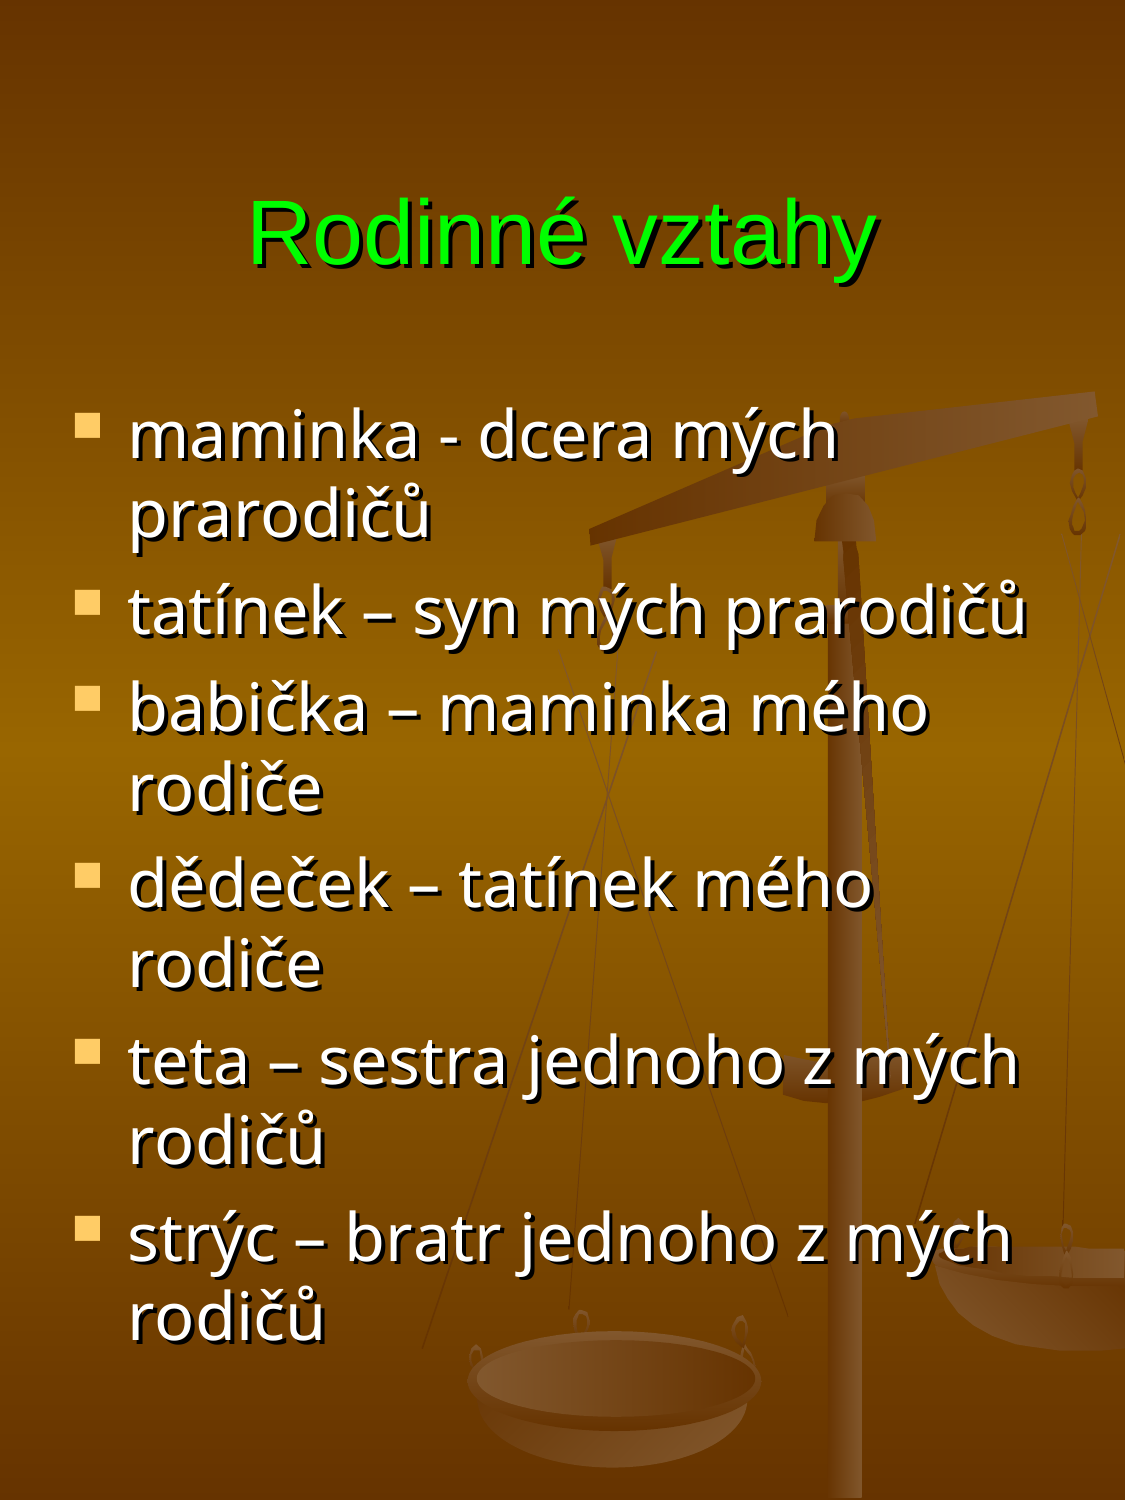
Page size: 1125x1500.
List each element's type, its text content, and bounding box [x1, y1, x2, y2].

list maminka - dcera mých prarodičů tatínek – syn mých prarodičů babička – maminka mého rodiče dědeček – tatínek mého rodiče teta – sestra jednoho z mých rodičů strýc – bratr jednoho z mých rodičů [56, 383, 1069, 1476]
title Rodinné vztahy [56, 60, 1069, 383]
